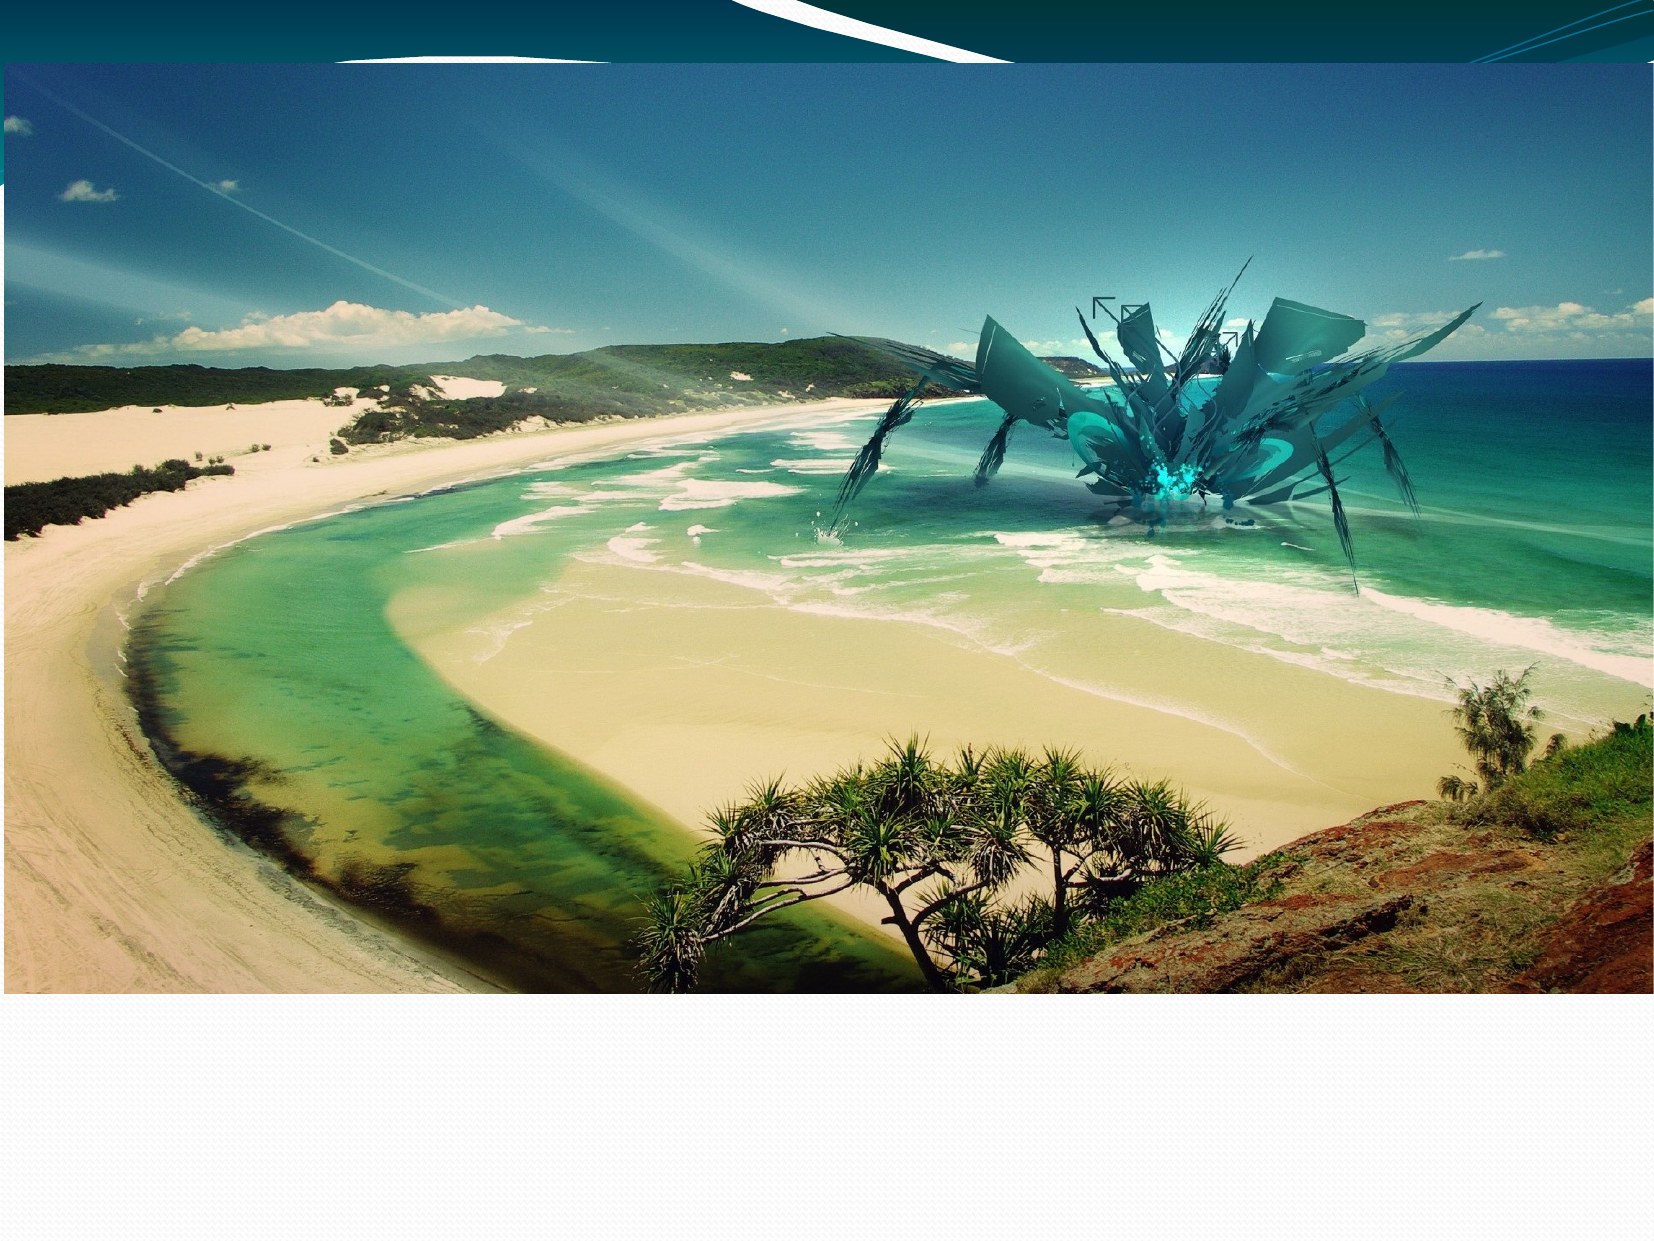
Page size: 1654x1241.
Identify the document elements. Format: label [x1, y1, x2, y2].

picture [0, 62, 1654, 994]
